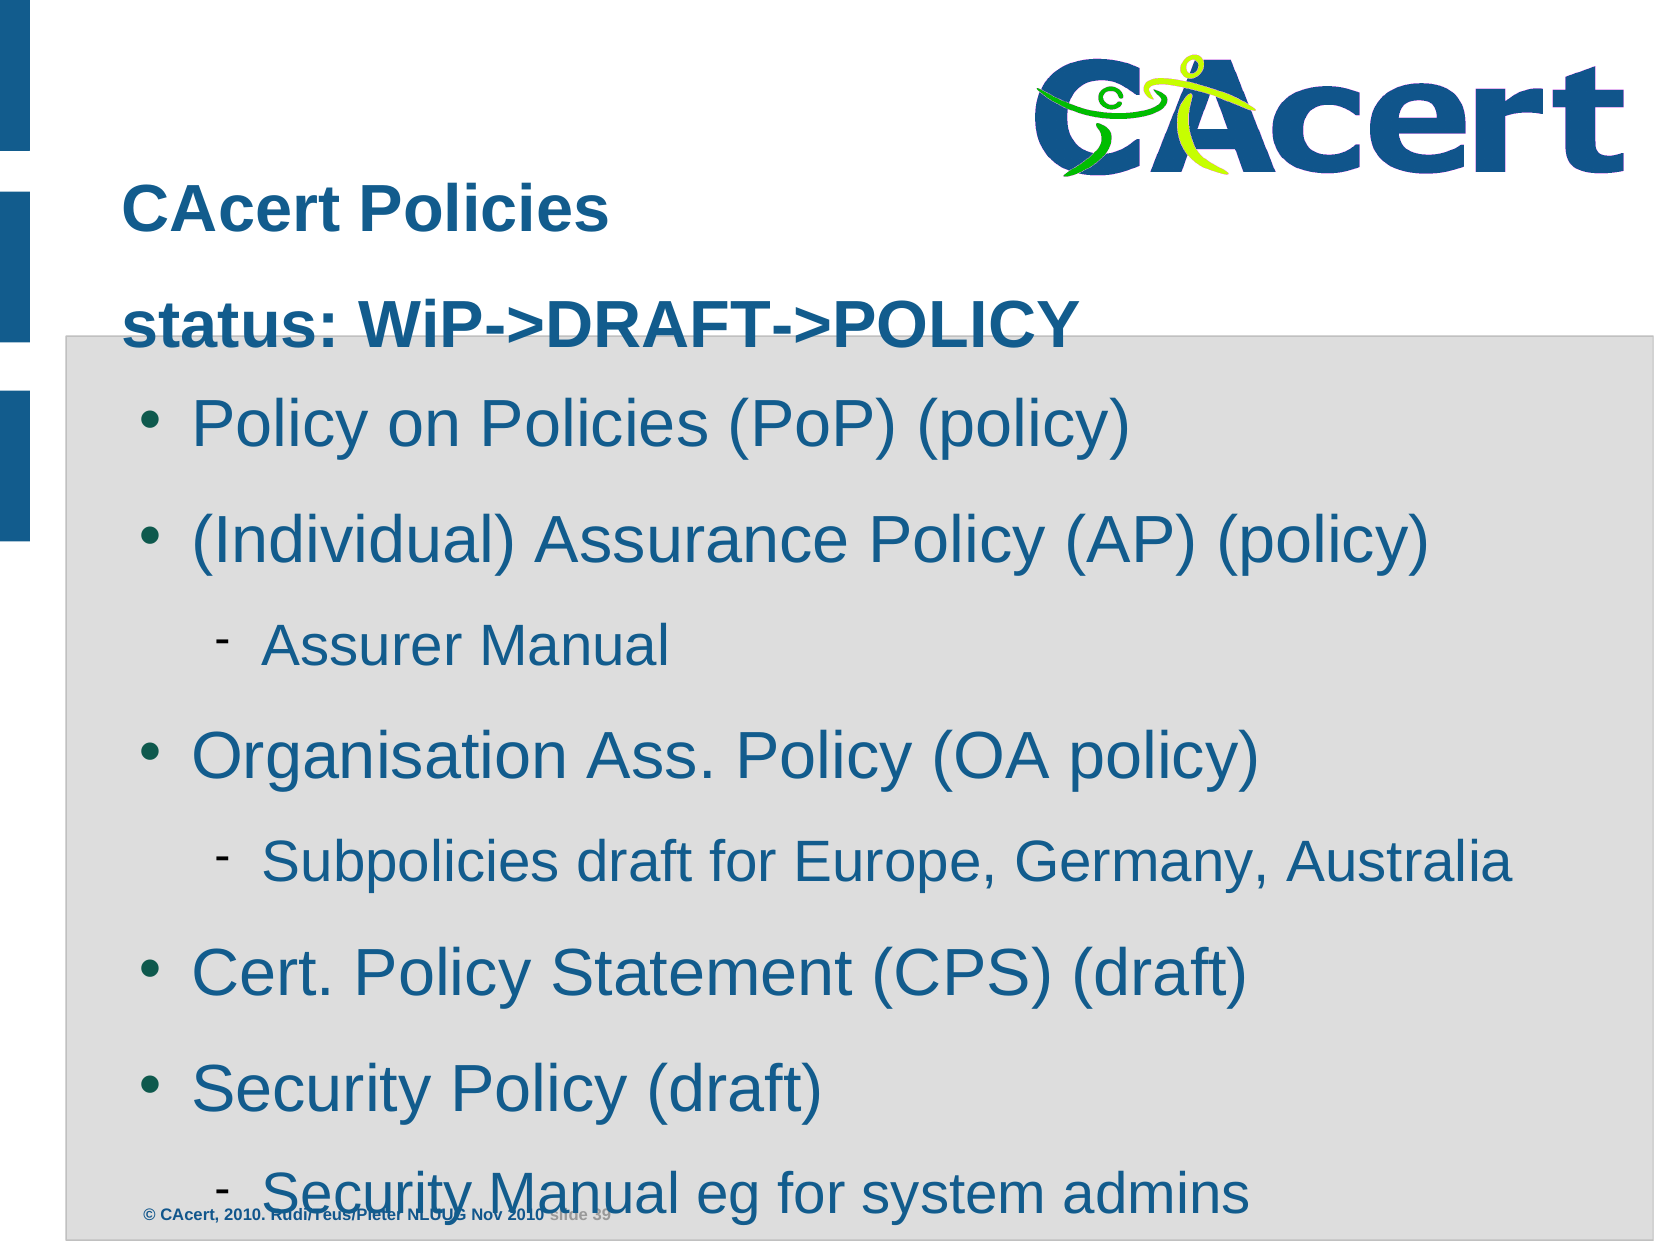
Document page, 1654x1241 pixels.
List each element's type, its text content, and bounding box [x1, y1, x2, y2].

picture [1033, 53, 1625, 178]
list Policy on Policies (PoP) (policy) (Individual) Assurance Policy (AP) (policy) Assurer Manual Organisation Ass. Policy (OA policy) Subpolicies draft for Europe, Germany, Australia Cert. Policy Statement (CPS) (draft) Security Policy (draft) Security Manual eg for system admins [121, 344, 1594, 1238]
title CAcert Policies status: WiP->DRAFT->POLICY [121, 150, 1533, 342]
